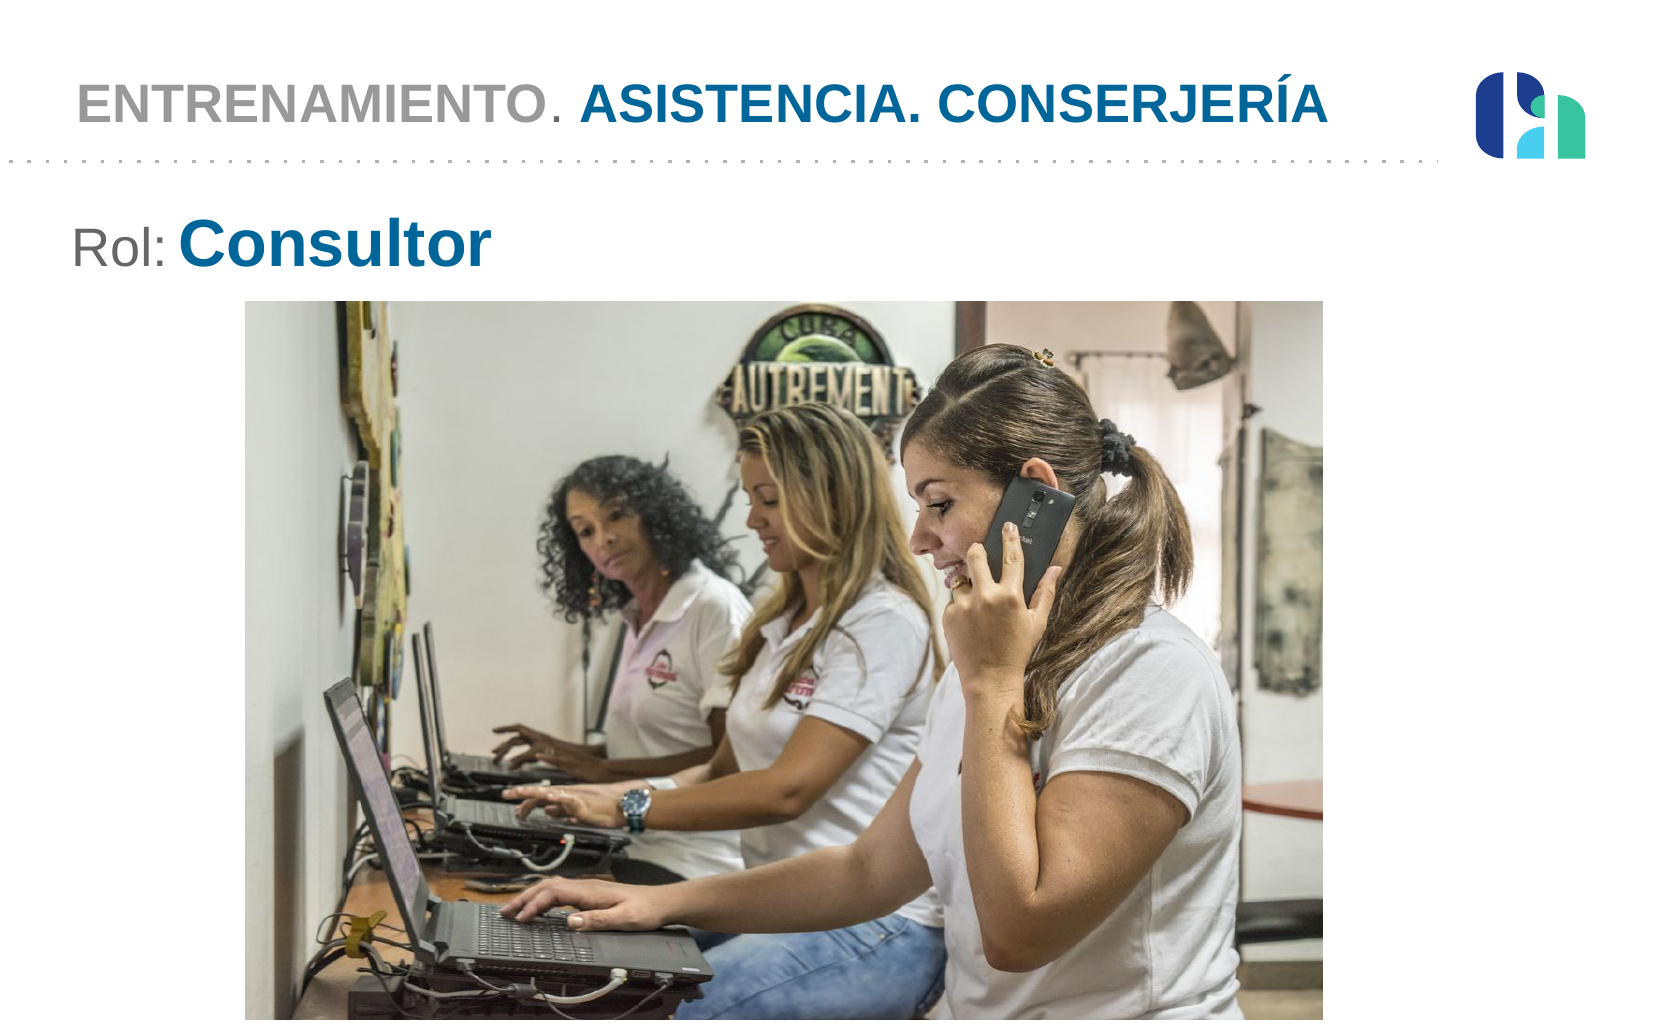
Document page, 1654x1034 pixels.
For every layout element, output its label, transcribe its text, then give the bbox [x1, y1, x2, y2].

picture [245, 301, 1323, 1020]
text_box ENTRENAMIENTO. ASISTENCIA. CONSERJERÍA [76, 59, 1381, 142]
text_box Rol: Consultor [56, 161, 863, 380]
picture [1475, 72, 1586, 159]
